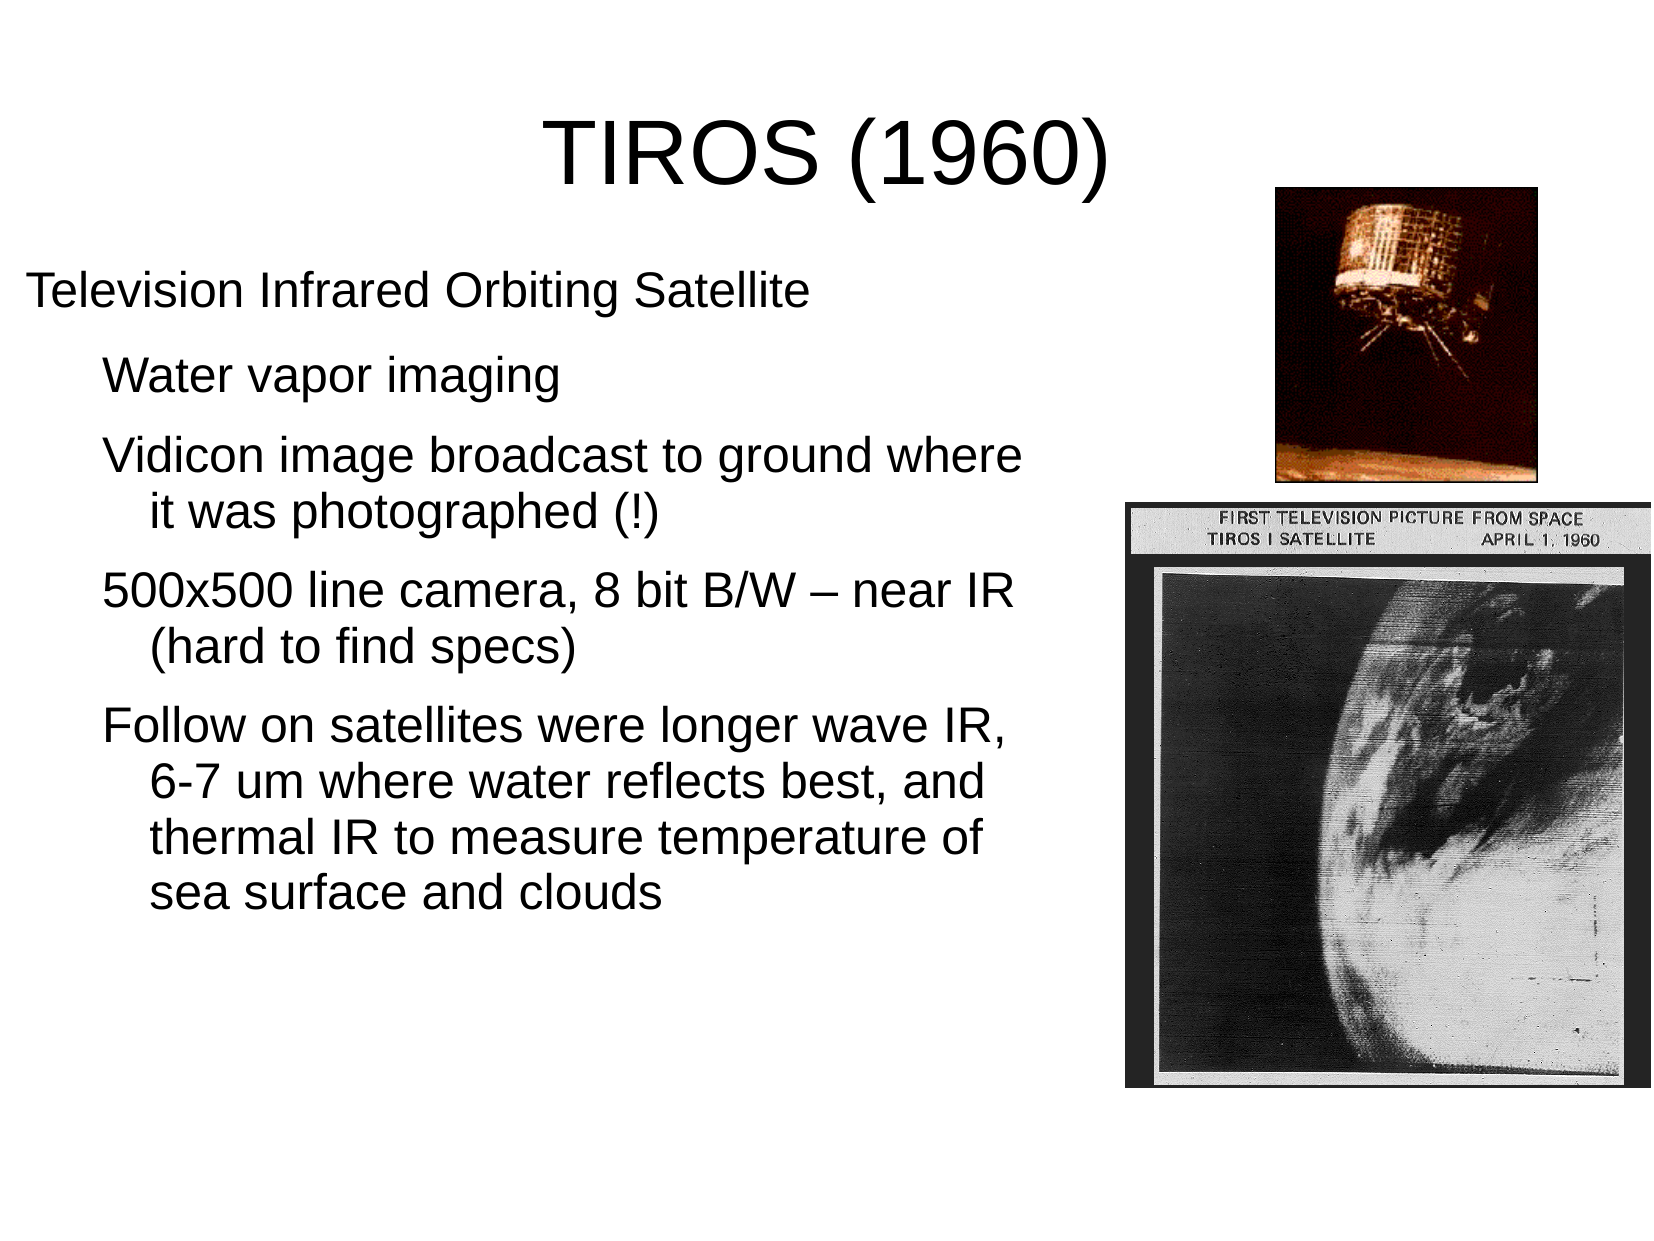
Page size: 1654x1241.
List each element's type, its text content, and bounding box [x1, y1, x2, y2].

list Television Infrared Orbiting Satellite Water vapor imaging Vidicon image broadcast to ground where it was photographed (!) 500x500 line camera, 8 bit B/W – near IR (hard to find specs) Follow on satellites were longer wave IR, 6-7 um where water reflects best, and thermal IR to measure temperature of sea surface and clouds [7, 262, 1051, 1132]
picture [1275, 187, 1538, 483]
title TIROS (1960) [82, 56, 1571, 250]
picture [1125, 502, 1651, 1088]
